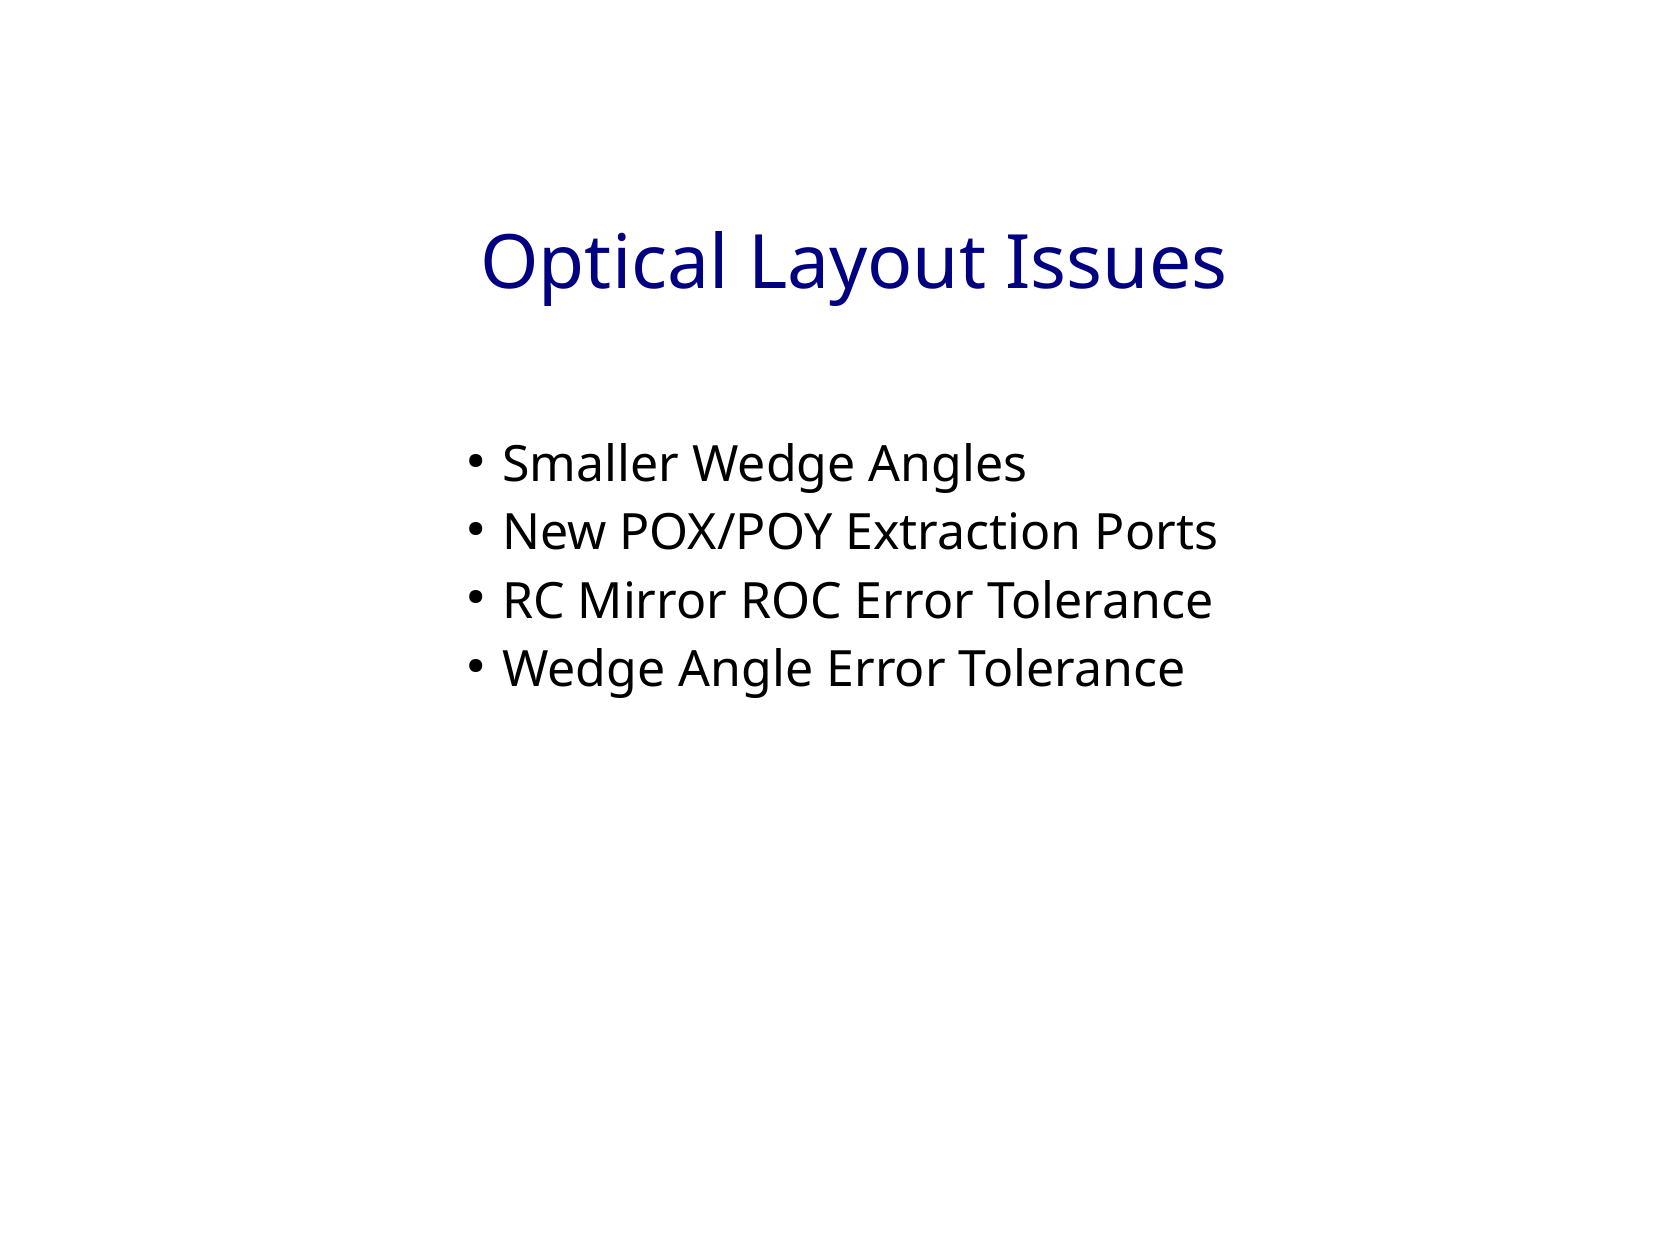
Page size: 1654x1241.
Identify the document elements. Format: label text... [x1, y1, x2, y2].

text_box Smaller Wedge Angles New POX/POY Extraction Ports RC Mirror ROC Error Tolerance Wedge Angle Error Tolerance [452, 420, 1202, 677]
text_box Optical Layout Issues [465, 201, 1188, 306]
